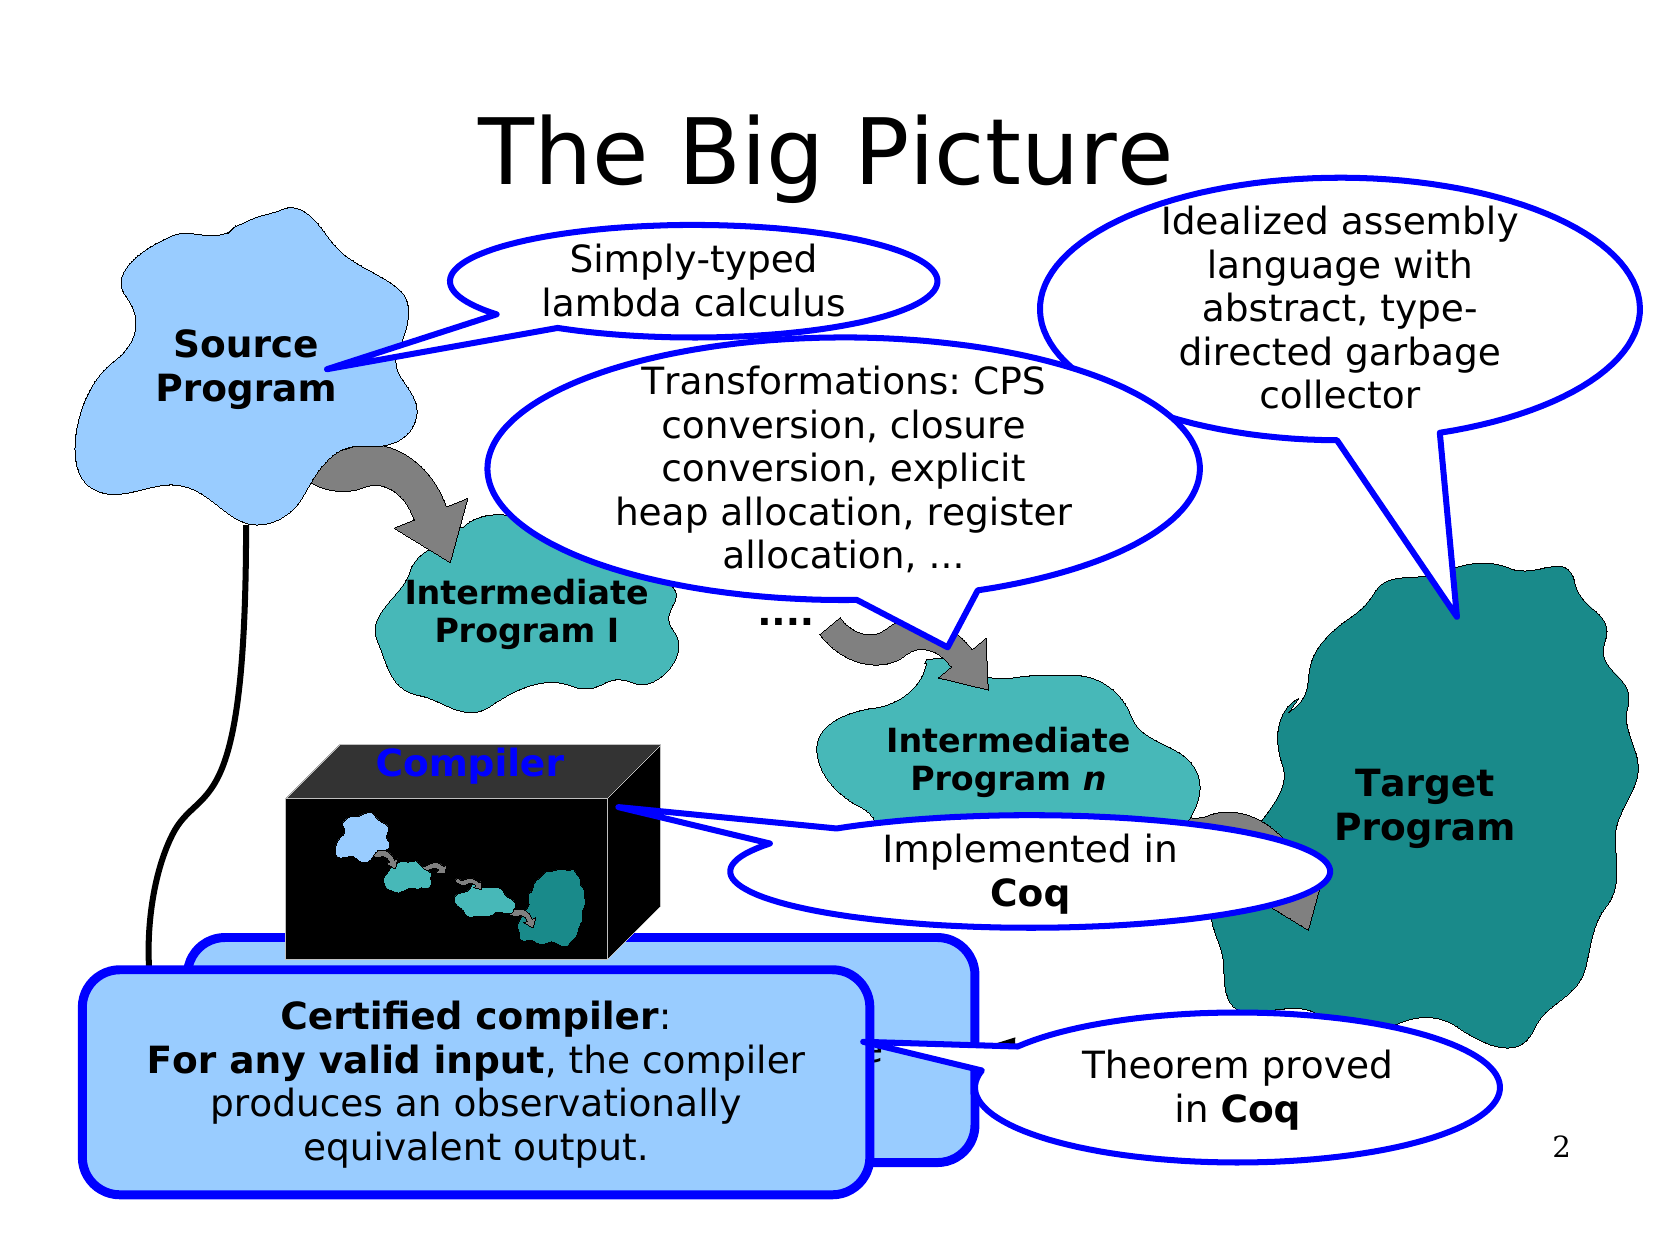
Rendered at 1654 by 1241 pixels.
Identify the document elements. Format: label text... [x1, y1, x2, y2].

text_box Simply-typed lambda calculus [326, 224, 938, 370]
title The Big Picture [82, 79, 1571, 227]
text_box Certifying compilation: Source and target programs are observationally equivalent. [187, 937, 976, 1045]
text_box .... [742, 595, 856, 642]
text_box [1268, 887, 1321, 931]
text_box Certifying compilation: Source and target programs are observationally equivalent. [870, 1047, 976, 1163]
text_box Source Program [74, 207, 418, 526]
text_box [819, 617, 989, 691]
text_box Intermediate Program I [375, 514, 679, 713]
text_box Implemented in Coq [618, 807, 1331, 928]
text_box [311, 446, 468, 563]
text_box [1188, 812, 1287, 842]
text_box Idealized assembly language with abstract, type-directed garbage collector [1040, 177, 1640, 617]
text_box Certified compiler: For any valid input, the compiler produces an observationally equivalent output. [82, 969, 870, 1195]
text_box Theorem proved in Coq [863, 1012, 1500, 1163]
text_box Intermediate Program n [816, 658, 1201, 823]
text_box [285, 744, 661, 960]
text_box Transformations: CPS conversion, closure conversion, explicit heap allocation, register allocation, ... [487, 337, 1200, 648]
text_box Compiler [360, 734, 586, 819]
text_box Target Program [1211, 563, 1639, 1049]
